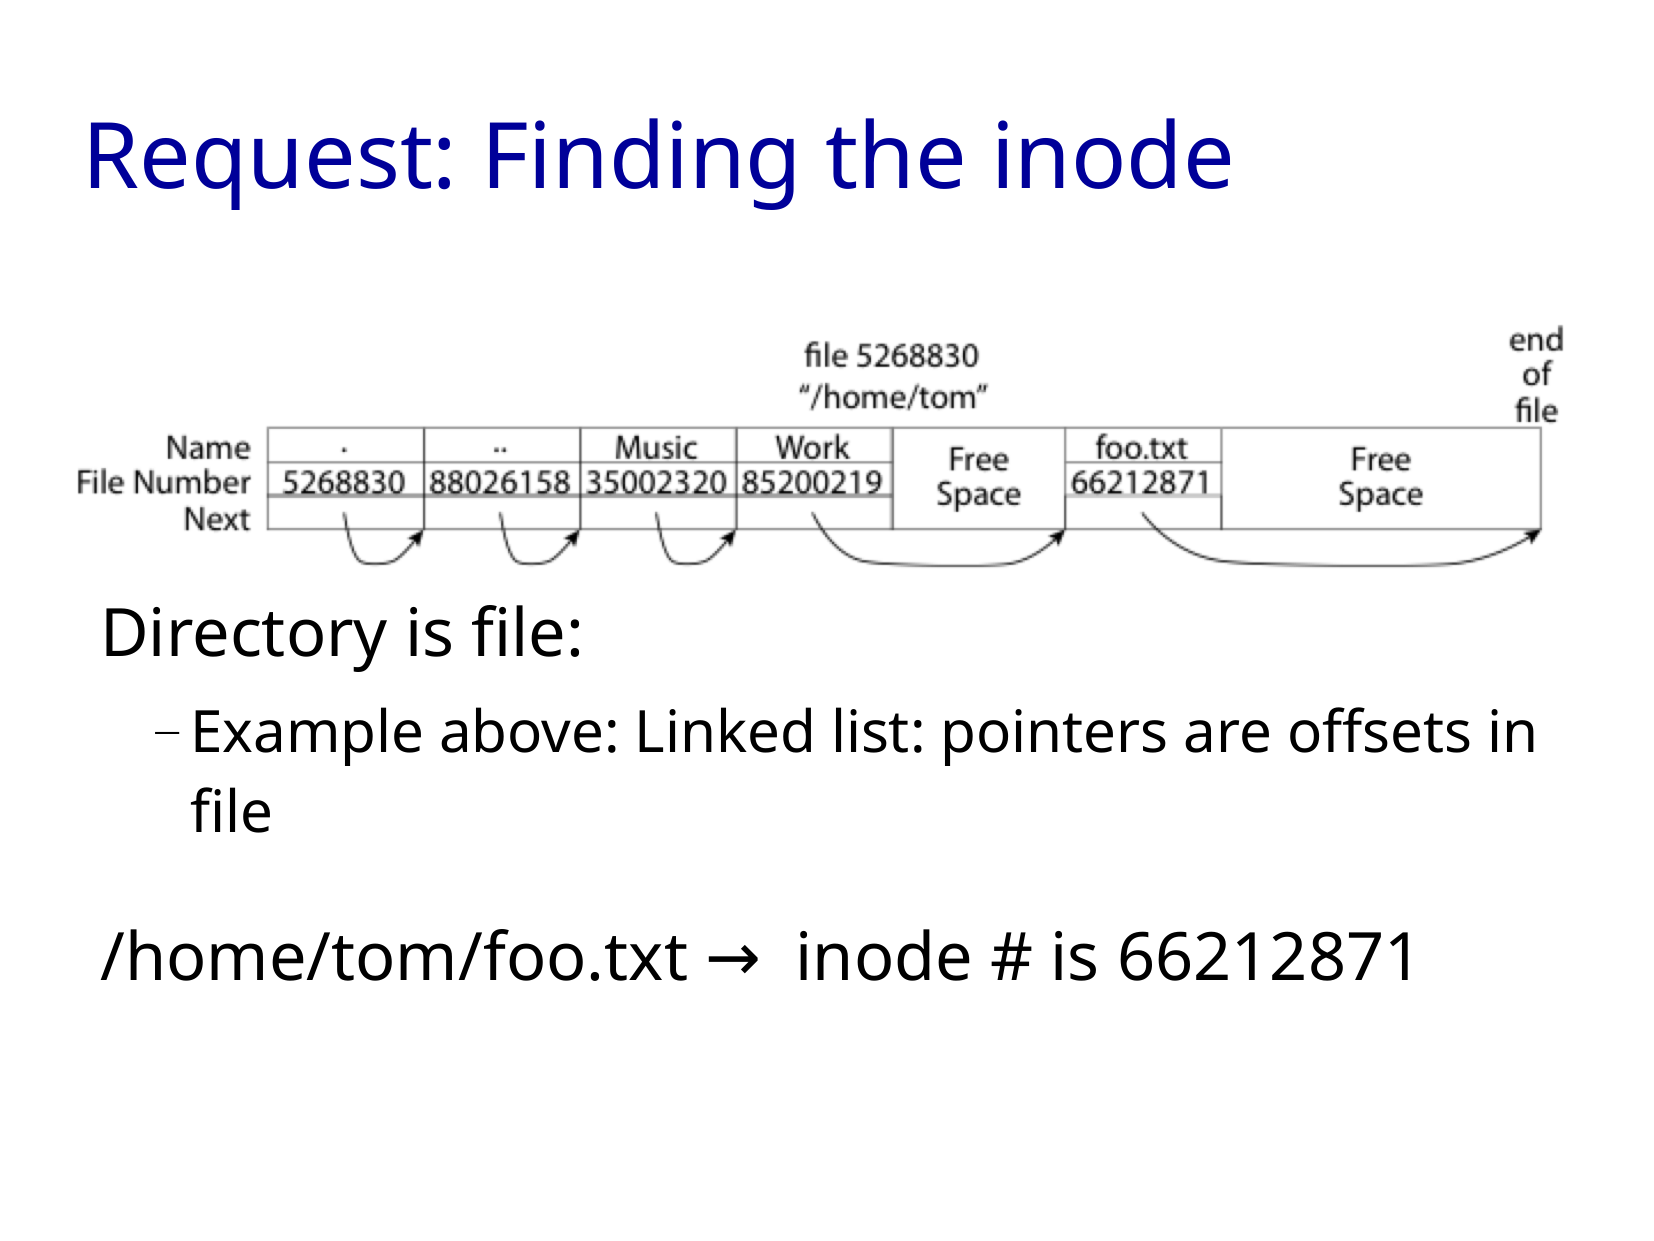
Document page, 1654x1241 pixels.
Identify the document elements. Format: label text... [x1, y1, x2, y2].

picture [60, 254, 1588, 605]
title Request: Finding the inode [82, 49, 1571, 254]
list Directory is file: Example above: Linked list: pointers are offsets in file /home/tom/foo.txt → inode # is 66212871 [64, 585, 1576, 1154]
